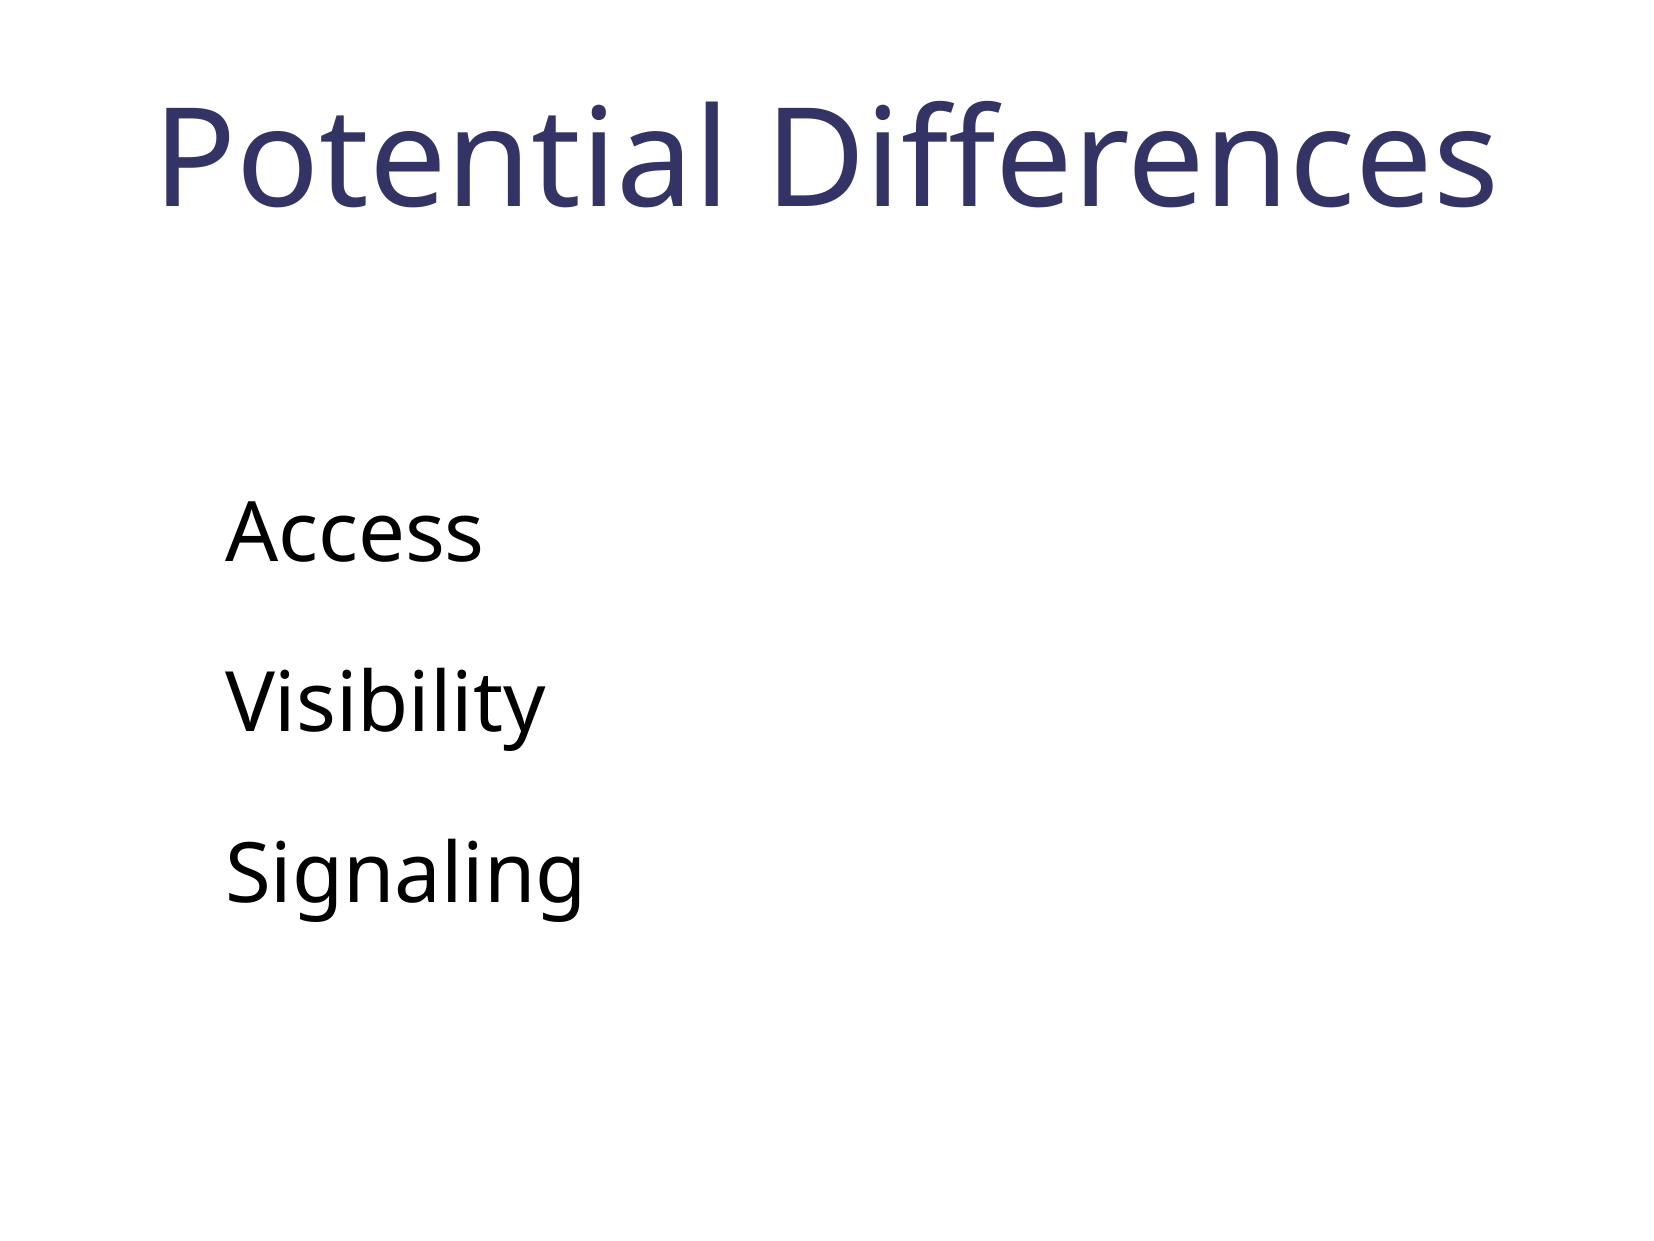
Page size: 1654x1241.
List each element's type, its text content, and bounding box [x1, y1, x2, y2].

title Potential Differences [82, 56, 1571, 250]
subtitle Access Visibility Signaling [225, 297, 1571, 1102]
